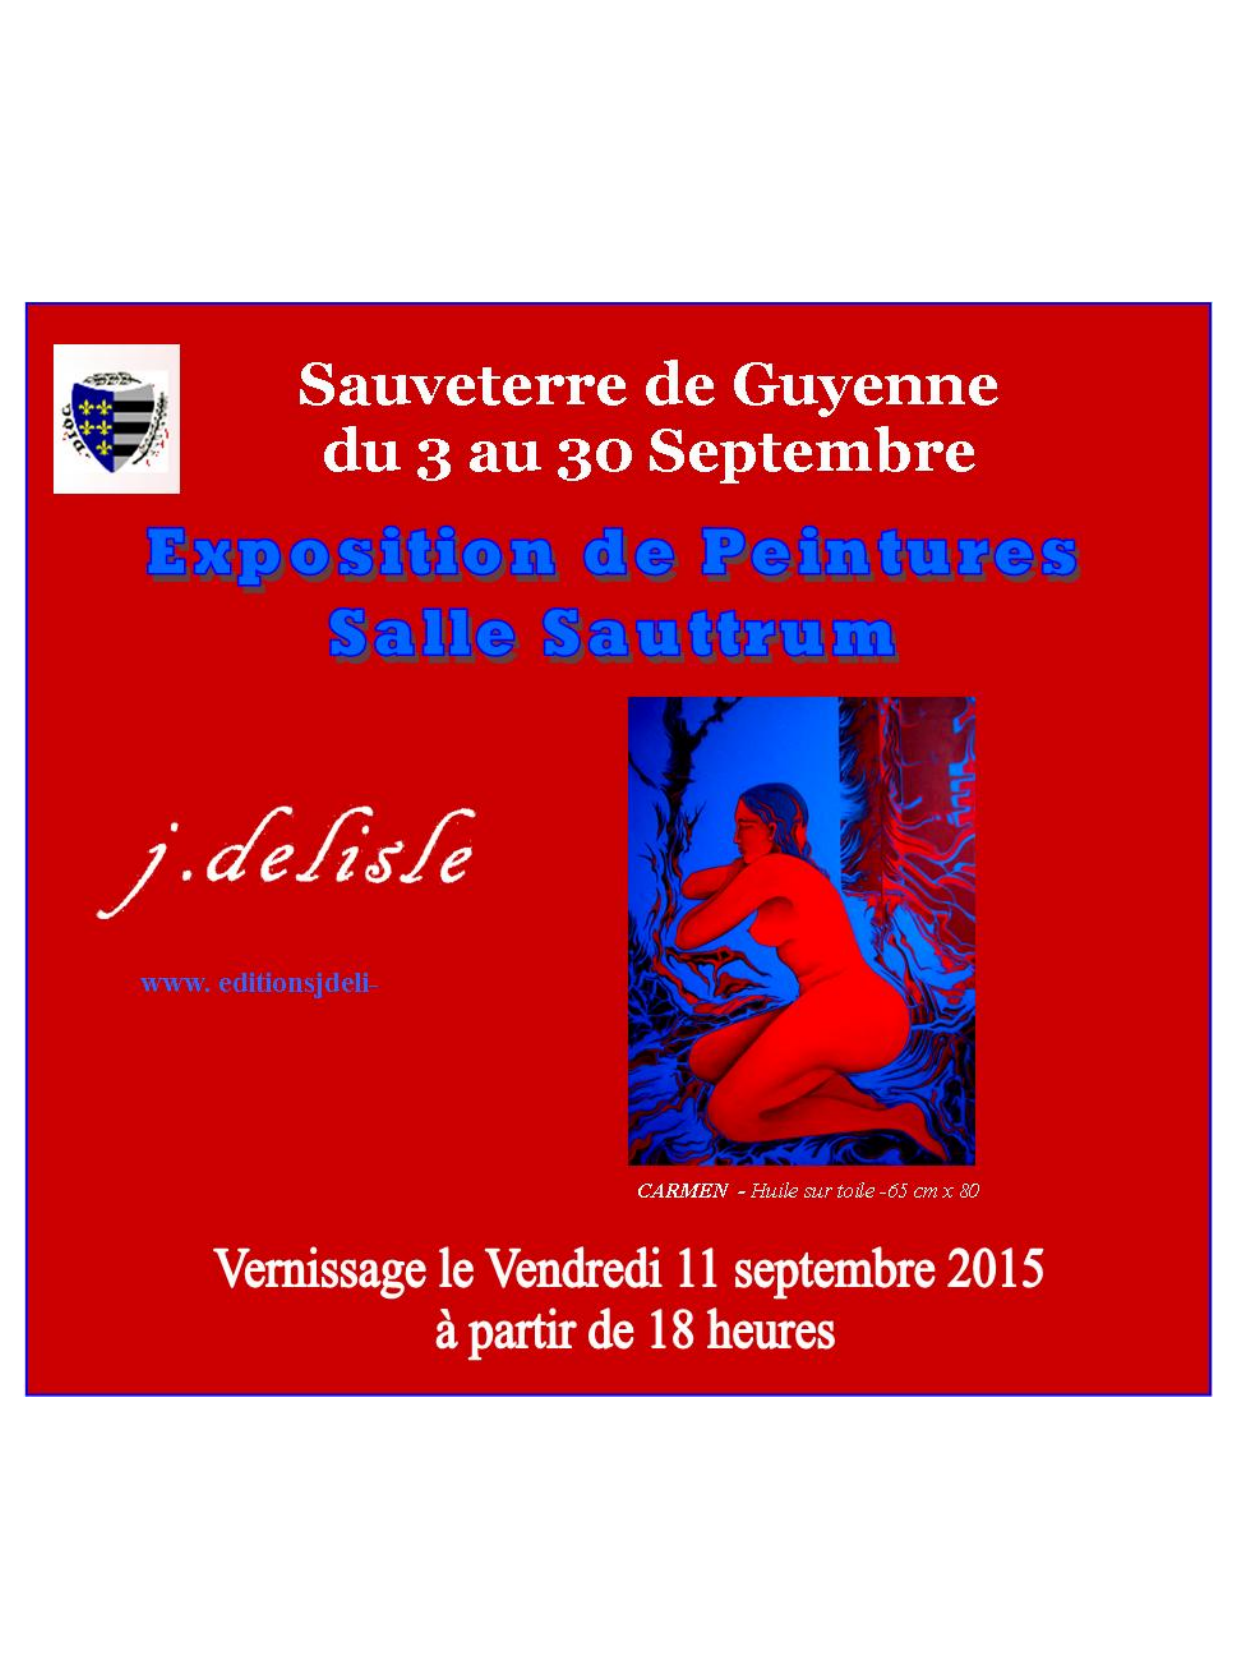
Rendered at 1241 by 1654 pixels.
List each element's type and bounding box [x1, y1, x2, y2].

picture [23, 301, 1213, 1397]
